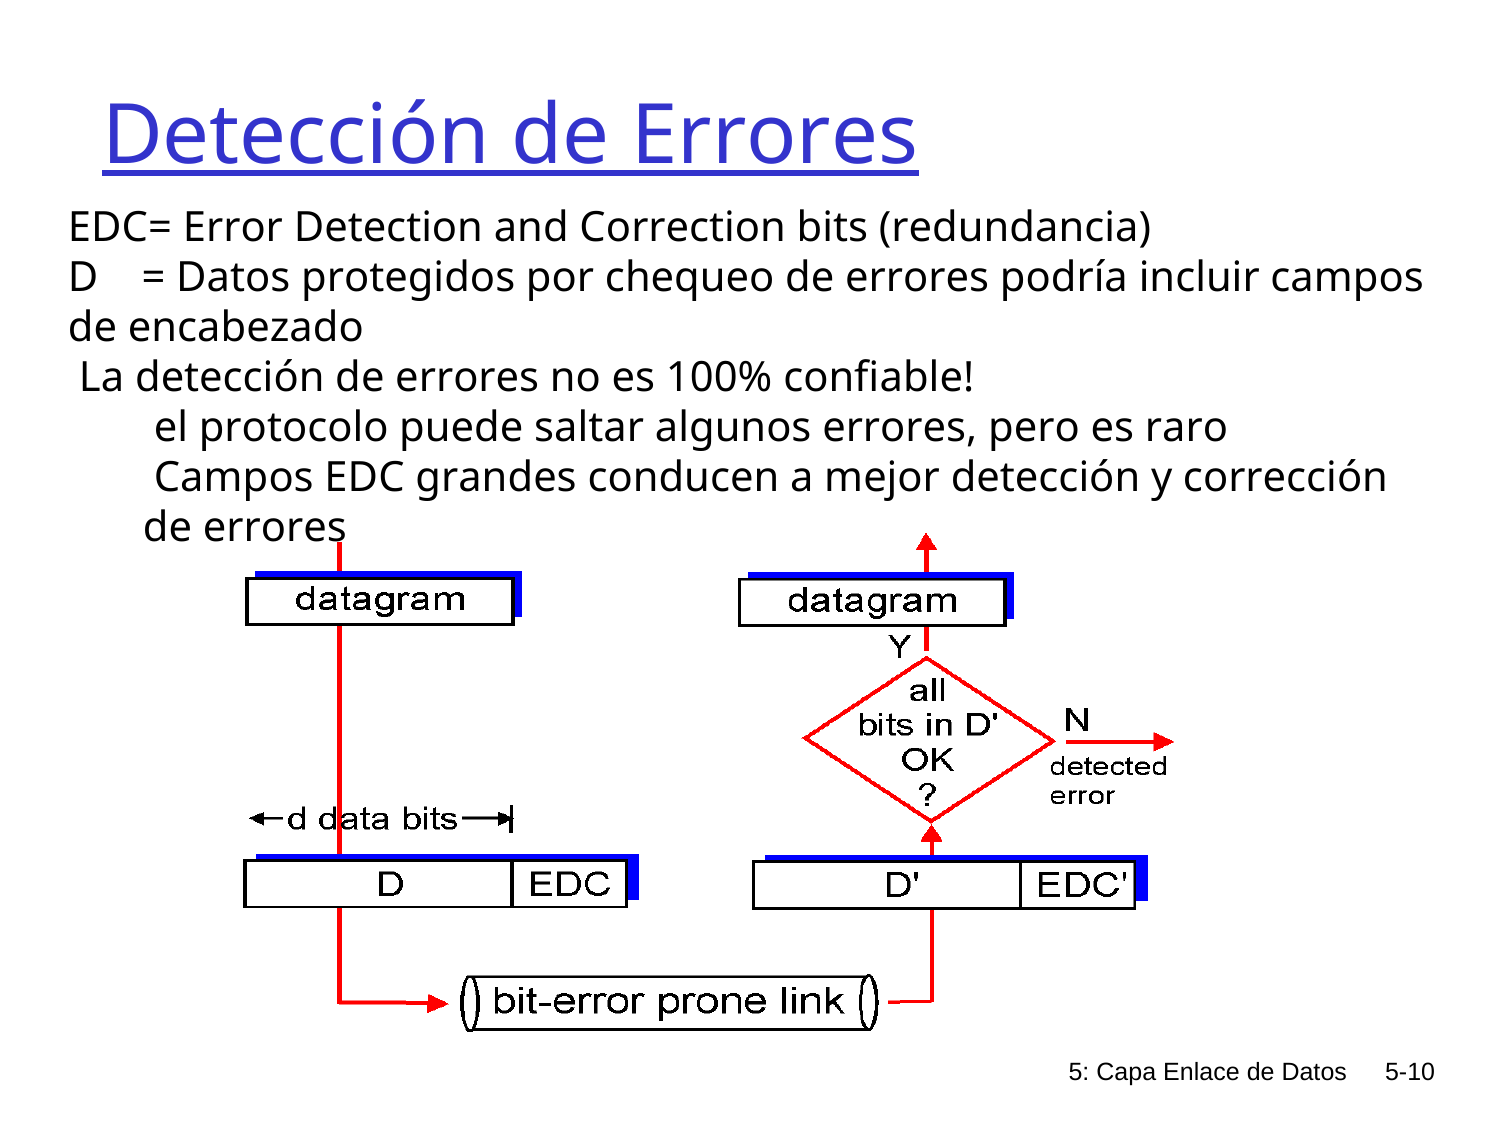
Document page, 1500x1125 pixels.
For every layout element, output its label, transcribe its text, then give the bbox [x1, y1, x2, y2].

picture [243, 558, 1174, 1043]
text_box EDC= Error Detection and Correction bits (redundancia) D = Datos protegidos por chequeo de errores podría incluir campos de encabezado La detección de errores no es 100% confiable! el protocolo puede saltar algunos errores, pero es raro Campos EDC grandes conducen a mejor detección y corrección de errores [53, 191, 1455, 558]
title Detección de Errores [87, 37, 1363, 191]
